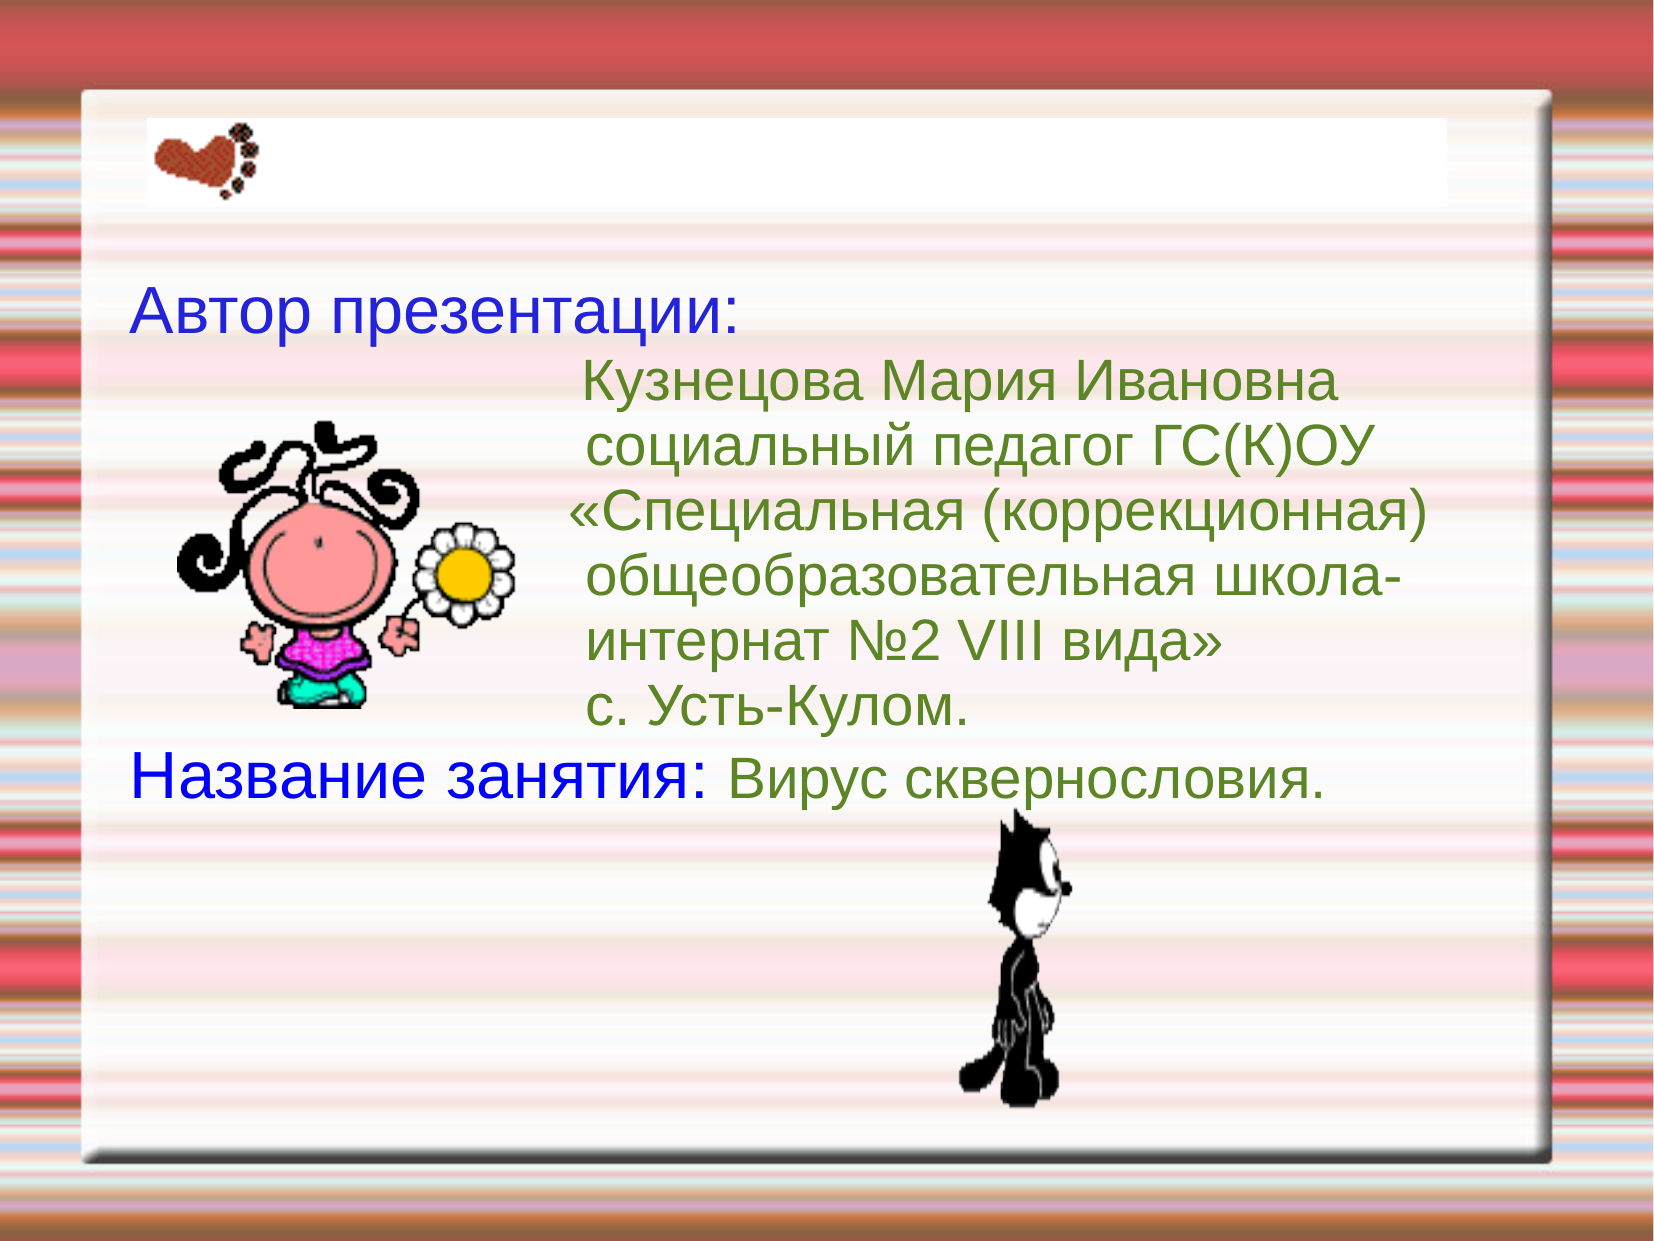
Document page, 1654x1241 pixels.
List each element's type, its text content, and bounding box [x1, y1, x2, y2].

picture [0, 0, 1654, 1241]
text_box Автор презентации: Кузнецова Мария Ивановна социальный педагог ГС(К)ОУ «Специальная (коррекционная) общеобразовательная школа- интернат №2 VIII вида» с. Усть-Кулом. Название занятия: Вирус сквернословия. [115, 265, 1477, 993]
